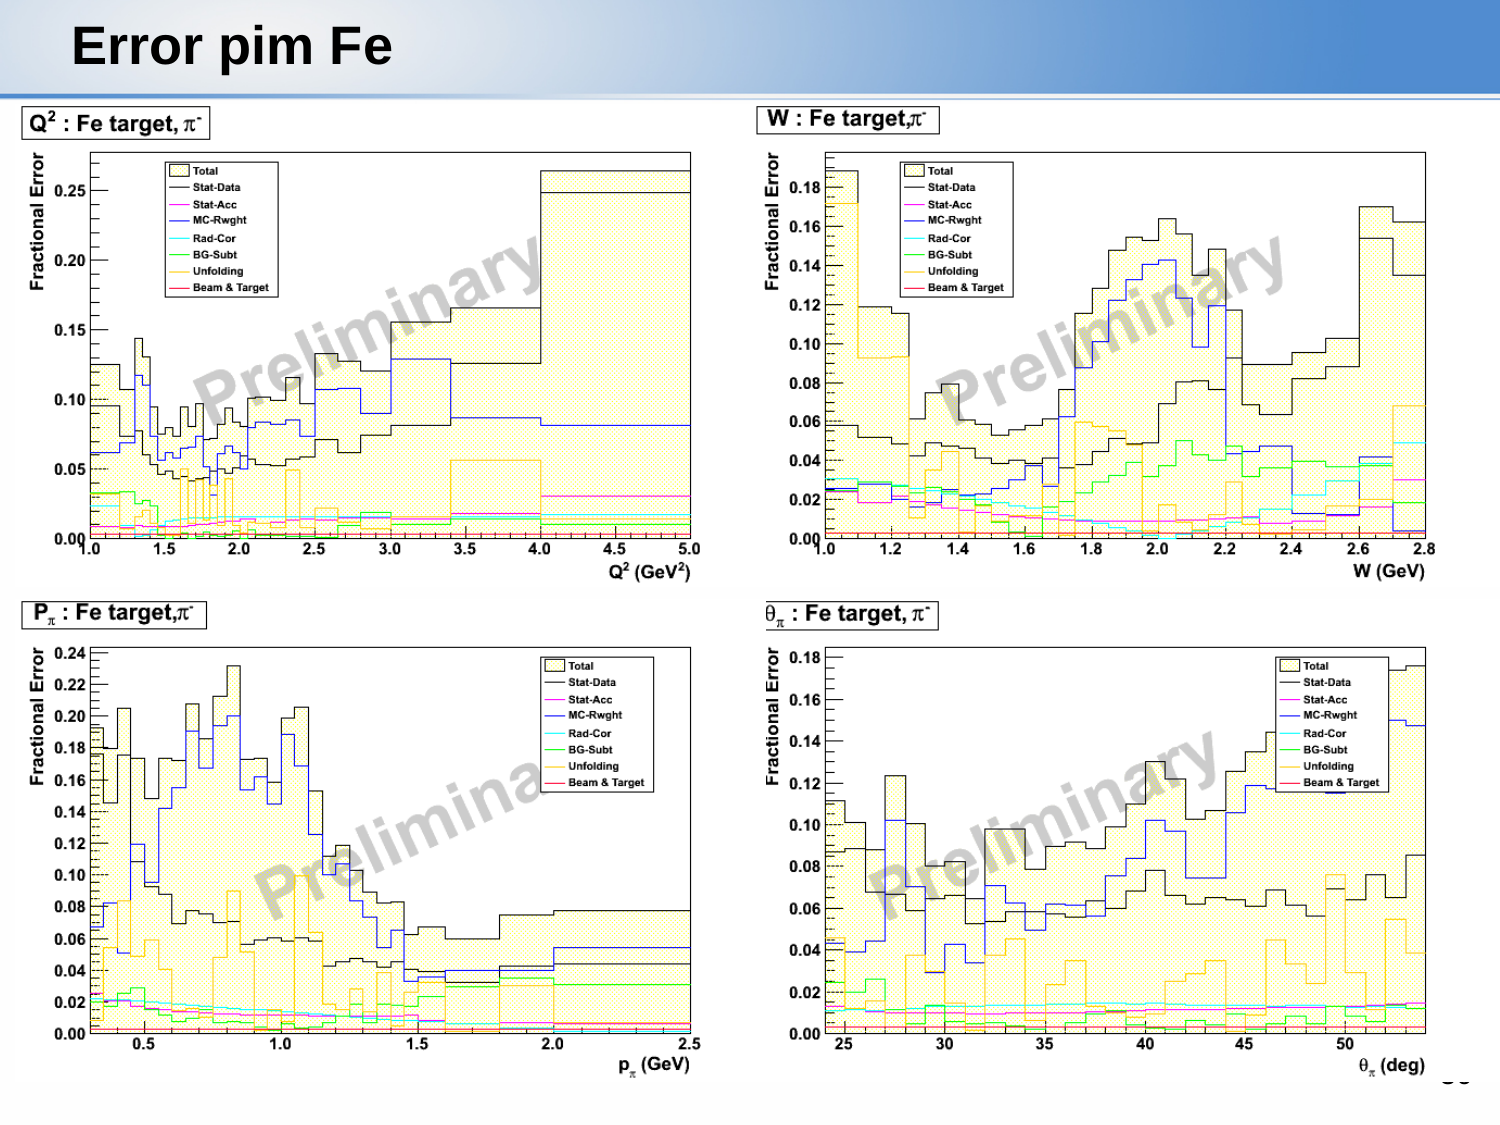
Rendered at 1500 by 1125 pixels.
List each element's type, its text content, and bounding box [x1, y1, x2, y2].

title Error pim Fe [37, 0, 1436, 96]
picture [0, 0, 1500, 1125]
